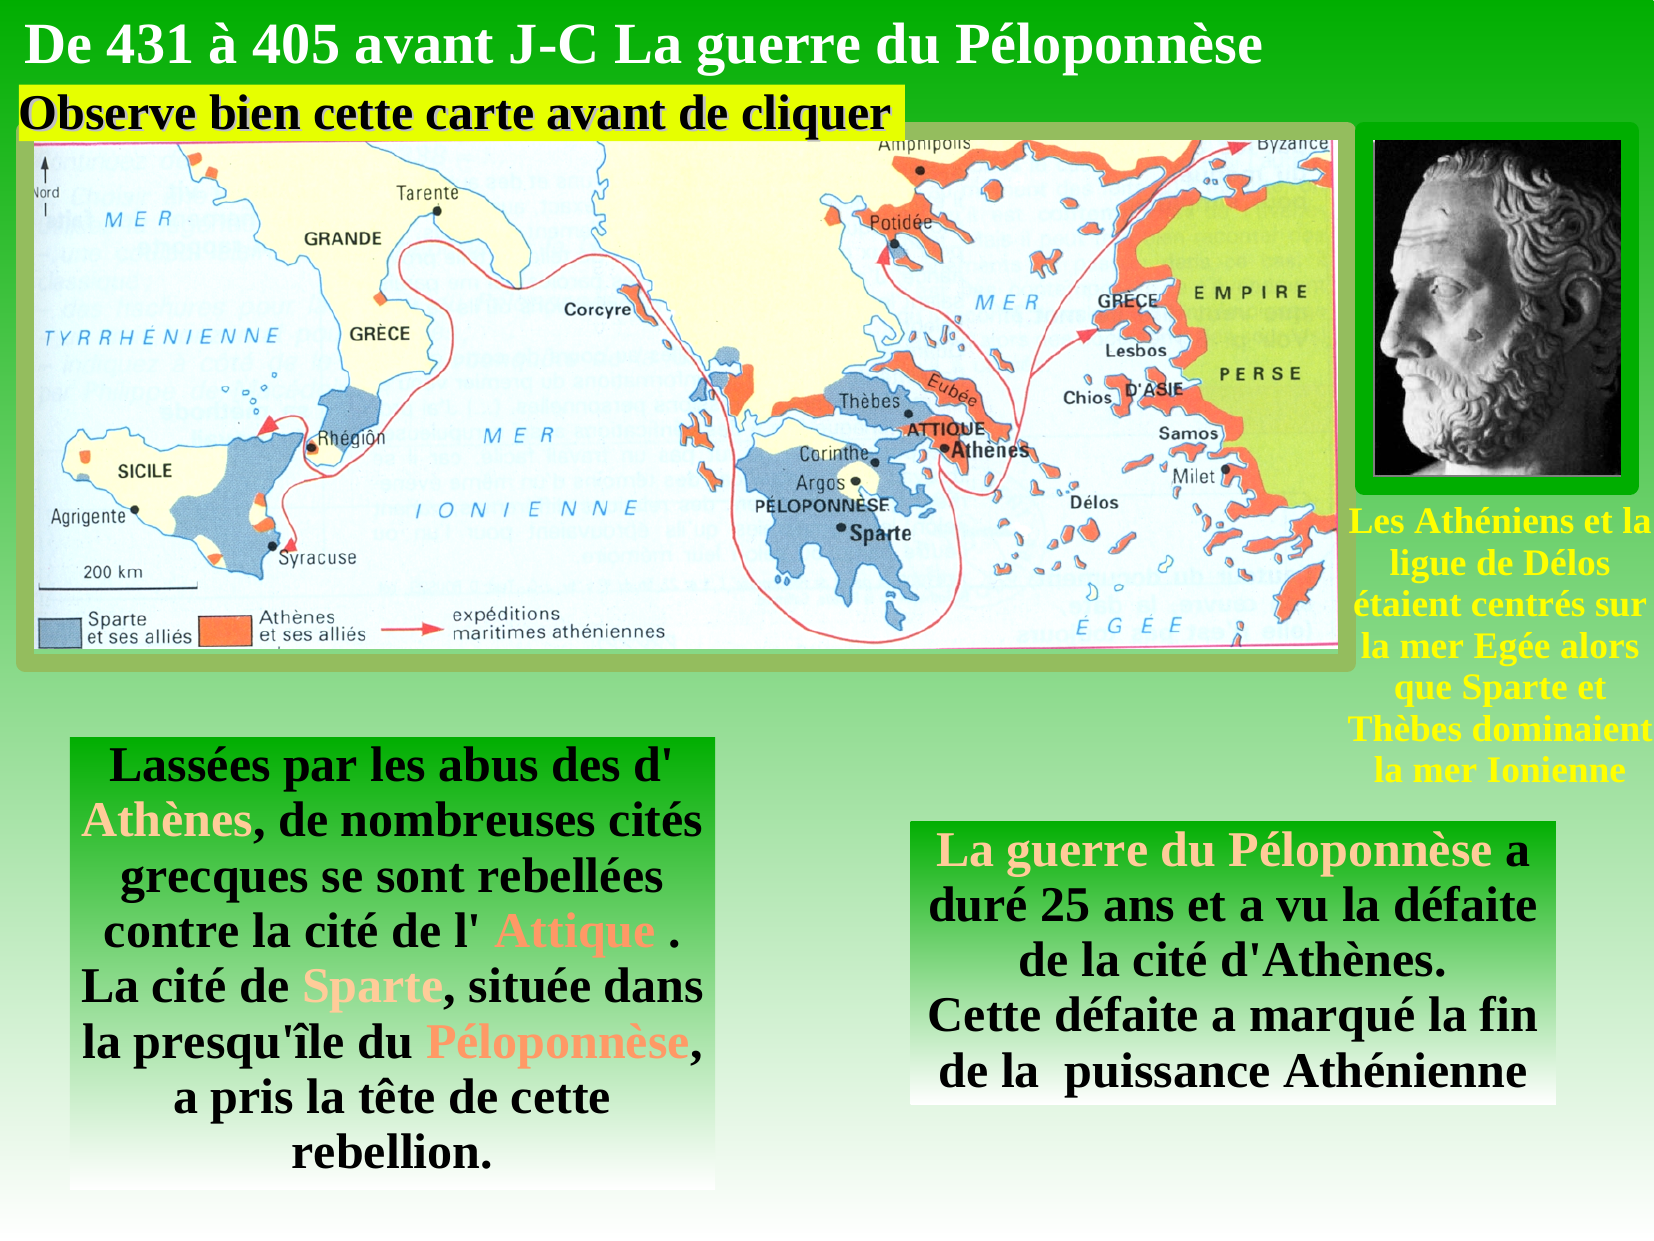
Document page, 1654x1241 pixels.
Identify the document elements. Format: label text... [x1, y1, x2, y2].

text_box Observe bien cette carte avant de cliquer [18, 84, 905, 142]
picture [34, 140, 1338, 649]
text_box Lassées par les abus des d' Athènes, de nombreuses cités grecques se sont rebellées contre la cité de l' Attique . La cité de Sparte, située dans la presqu'île du Péloponnèse, a pris la tête de cette rebellion. [69, 737, 716, 1190]
text_box La guerre du Péloponnèse a duré 25 ans et a vu la défaite de la cité d'Athènes. Cette défaite a marqué la fin de la puissance Athénienne [910, 821, 1556, 1105]
text_box Les Athéniens et la ligue de Délos étaient centrés sur la mer Egée alors que Sparte et Thèbes dominaient la mer Ionienne [1347, 500, 1654, 798]
picture [1373, 140, 1621, 477]
text_box De 431 à 405 avant J-C La guerre du Péloponnèse [24, 11, 1308, 78]
